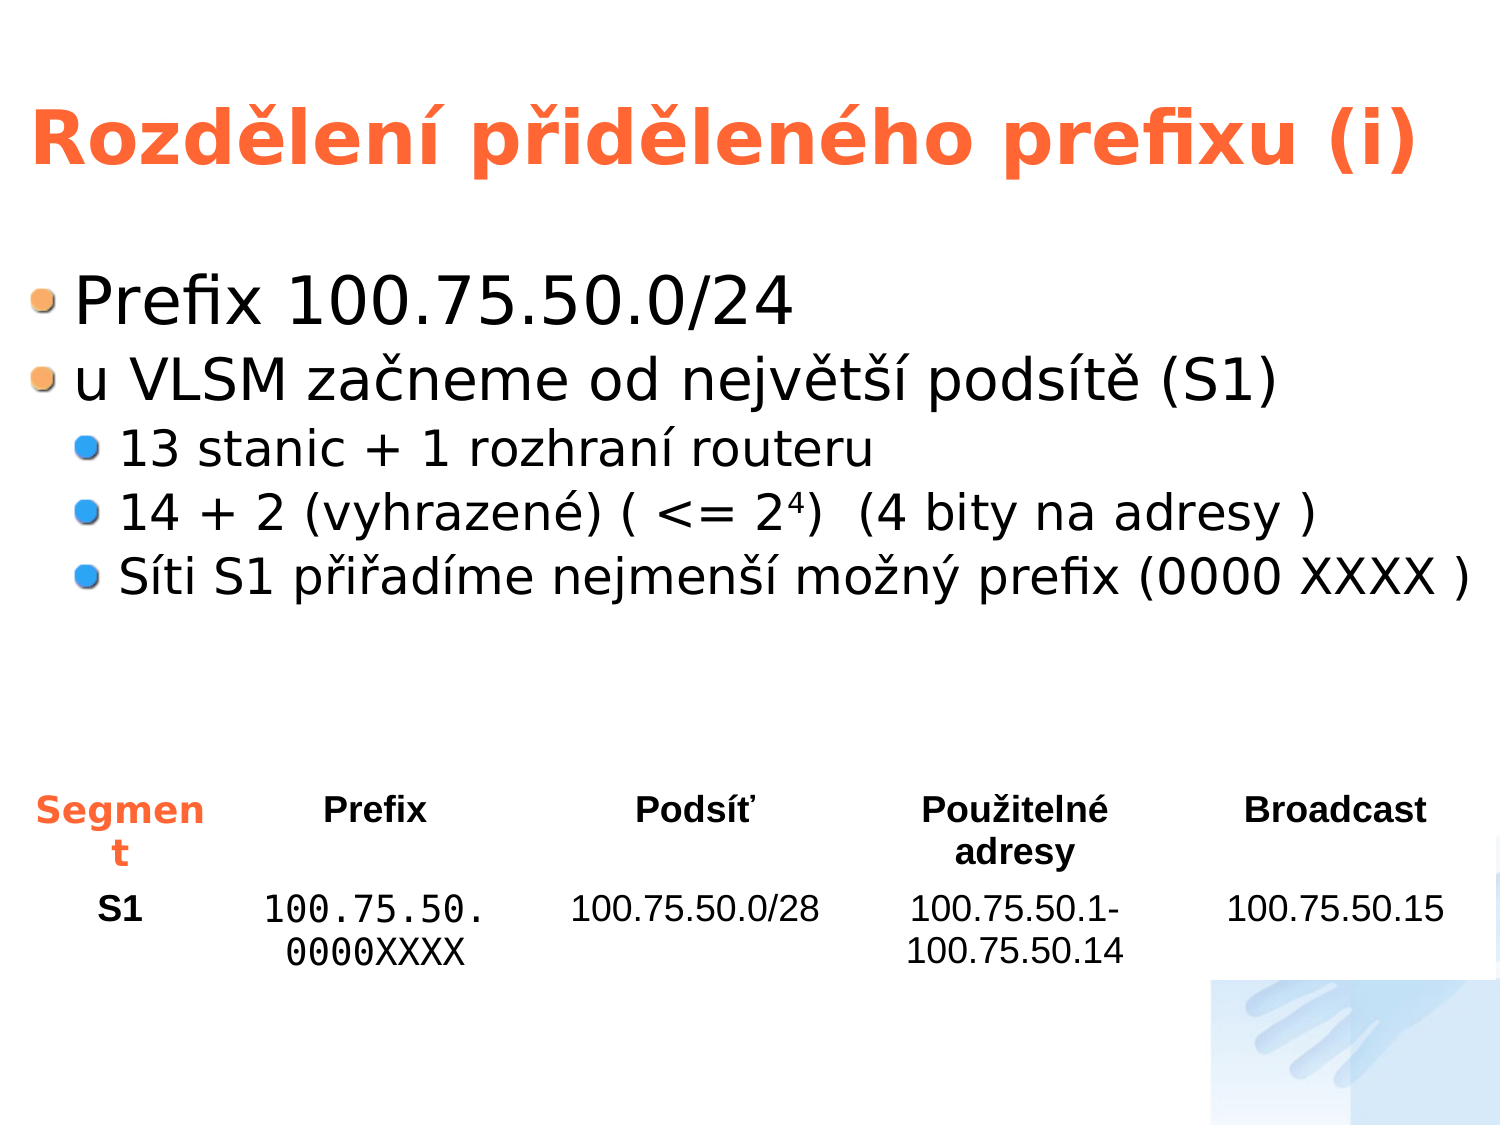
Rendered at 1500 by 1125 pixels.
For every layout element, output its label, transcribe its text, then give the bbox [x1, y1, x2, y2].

table_cell 100.75.50.0/28 [535, 881, 855, 980]
list Prefix 100.75.50.0/24 u VLSM začneme od největší podsítě (S1) 13 stanic + 1 rozhraní routeru 14 + 2 (vyhrazené) ( <= 24) (4 bity na adresy ) Síti S1 přiřadíme nejmenší možný prefix (0000 XXXX ) [29, 980, 1477, 1093]
table_cell S1 [25, 881, 215, 980]
table_cell 100.75.50.1-100.75.50.14 [855, 881, 1175, 980]
table_header Segment [25, 783, 215, 881]
table_header Použitelné adresy [855, 783, 1175, 881]
list Prefix 100.75.50.0/24 u VLSM začneme od největší podsítě (S1) 13 stanic + 1 rozhraní routeru 14 + 2 (vyhrazené) ( <= 24) (4 bity na adresy ) Síti S1 přiřadíme nejmenší možný prefix (0000 XXXX ) [29, 262, 1477, 783]
table_header Broadcast [1175, 783, 1496, 881]
table_header Podsíť [535, 783, 855, 881]
table_cell 100.75.50.15 [1175, 881, 1496, 980]
title Rozdělení přiděleného prefixu (i) [29, 21, 1477, 257]
table_cell 100.75.50. 0000XXXX [215, 881, 535, 980]
table_header Prefix [215, 783, 535, 881]
picture [0, 0, 1500, 1125]
